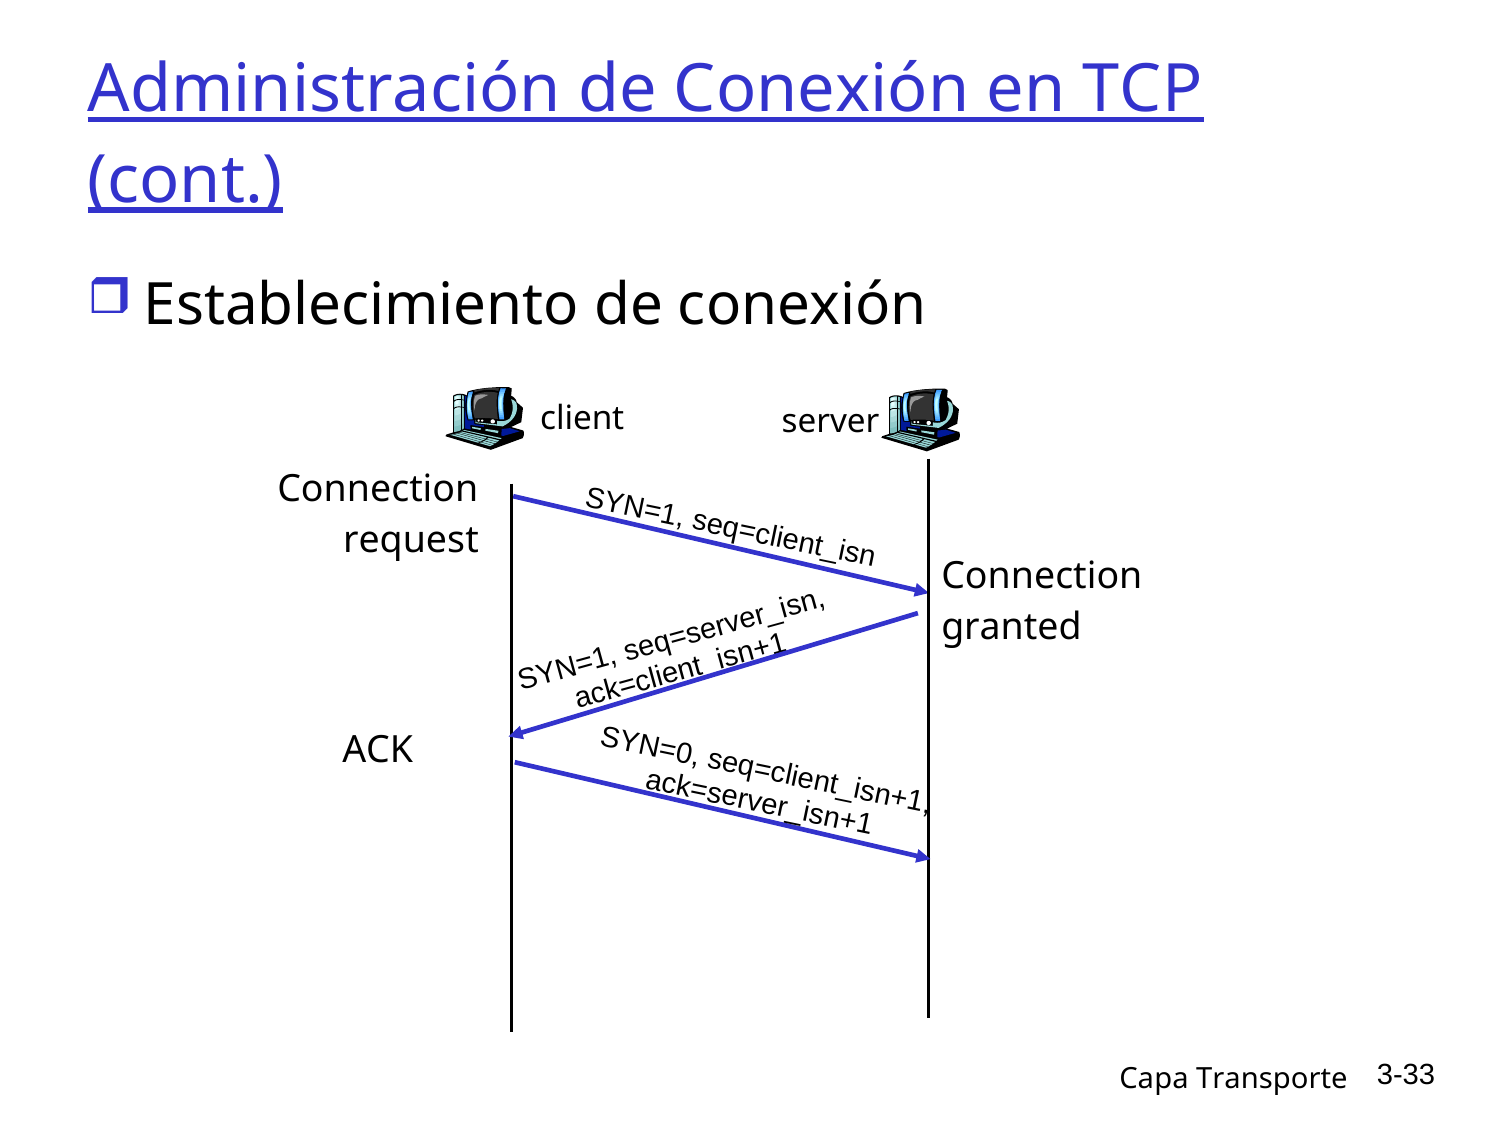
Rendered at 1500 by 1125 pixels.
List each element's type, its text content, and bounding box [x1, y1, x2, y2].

list Establecimiento de conexión [87, 262, 1363, 1006]
title Administración de Conexión en TCP (cont.) [87, 23, 1363, 239]
